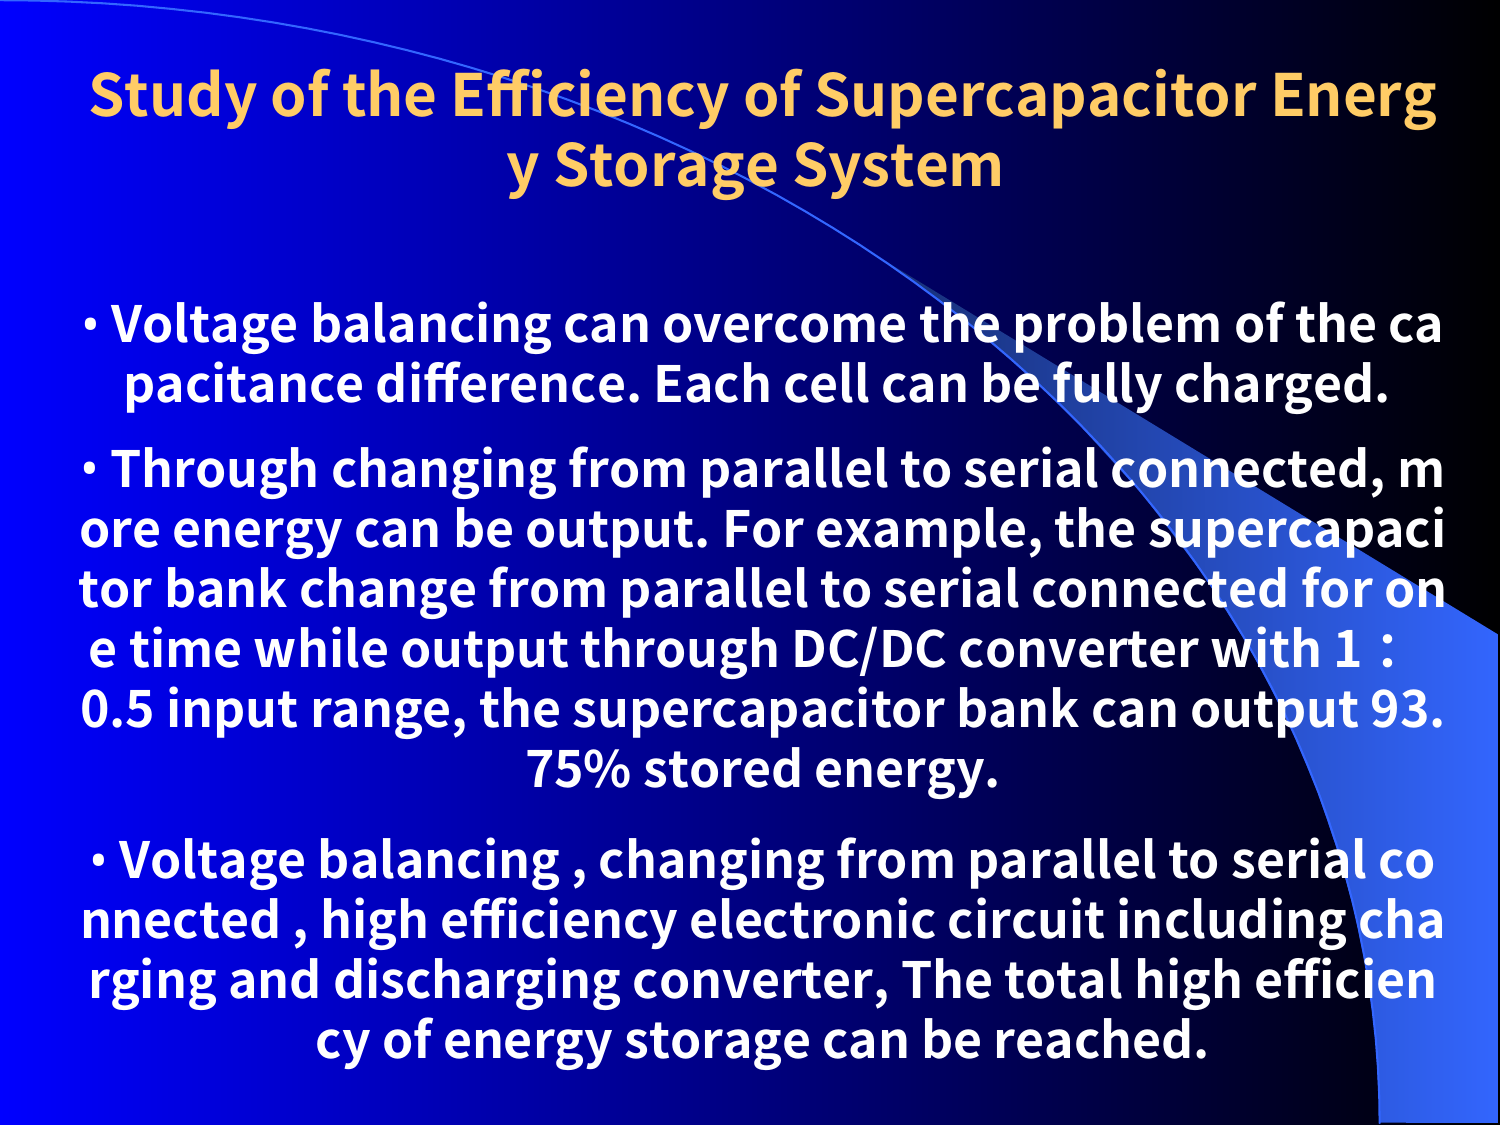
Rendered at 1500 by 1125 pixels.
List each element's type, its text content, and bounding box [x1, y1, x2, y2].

text_box Study of the Efficiency of Supercapacitor Energy Storage System Voltage balancing can overcome the problem of the capacitance difference. Each cell can be fully charged. Through changing from parallel to serial connected, more energy can be output. For example, the supercapacitor bank change from parallel to serial connected for one time while output through DC/DC converter with 1：0.5 input range, the supercapacitor bank can output 93.75% stored energy. Voltage balancing , changing from parallel to serial connected , high efficiency electronic circuit including charging and discharging converter, The total high efficiency of energy storage can be reached. [62, 49, 1464, 1077]
